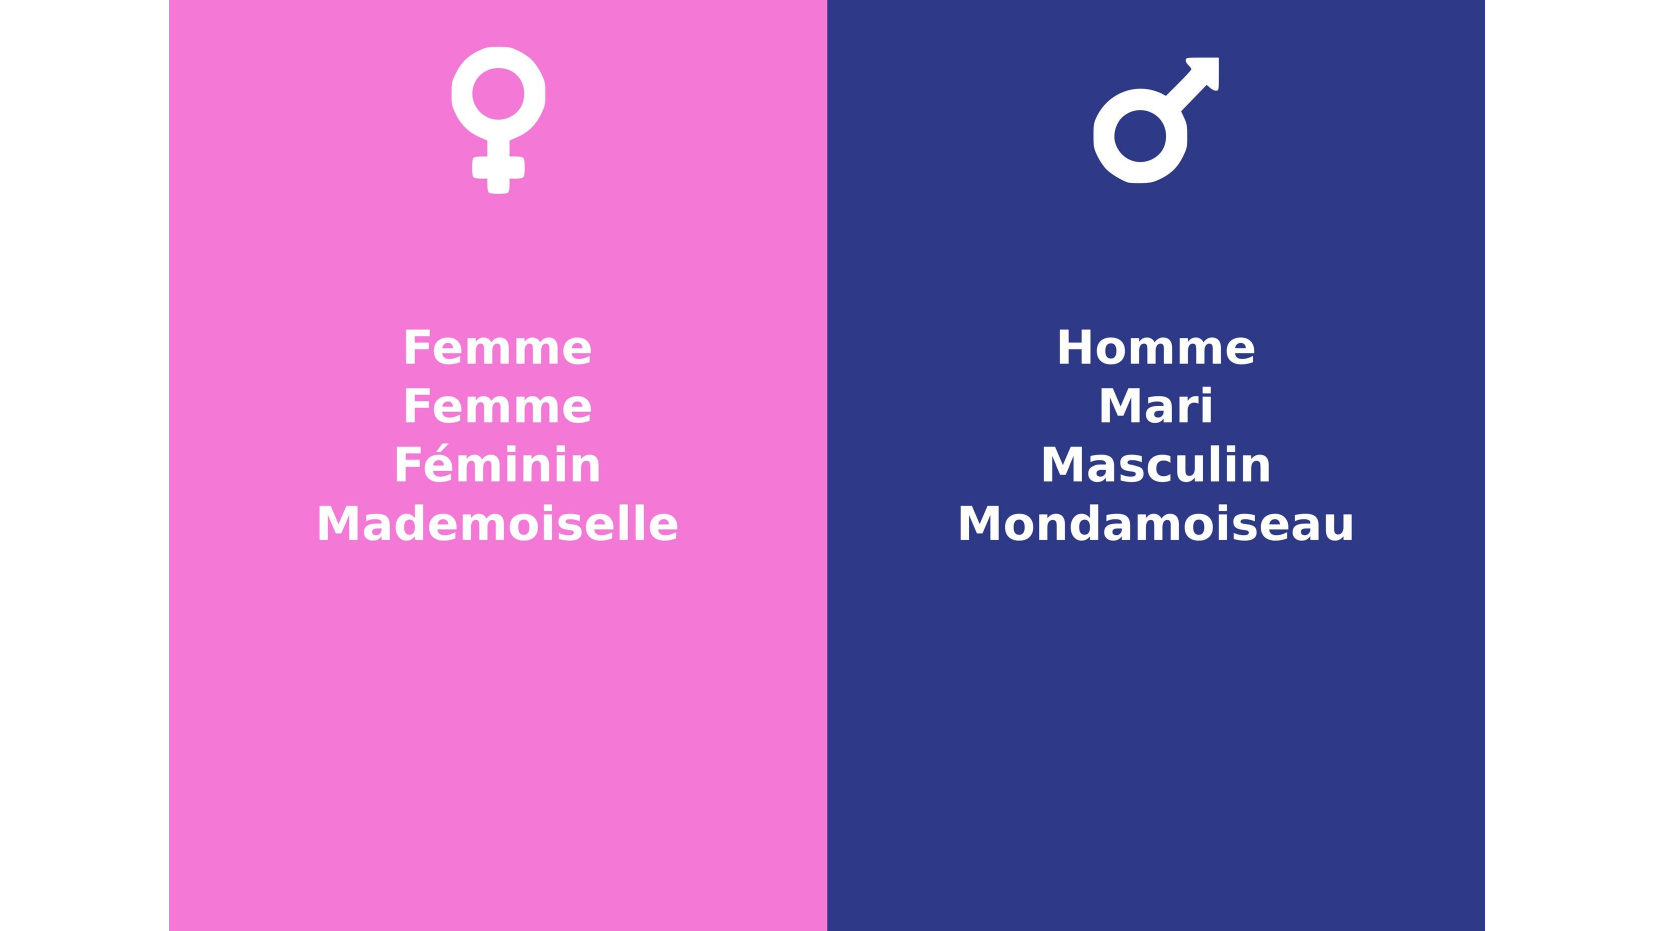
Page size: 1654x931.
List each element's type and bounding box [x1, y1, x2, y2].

picture [169, 0, 1485, 931]
